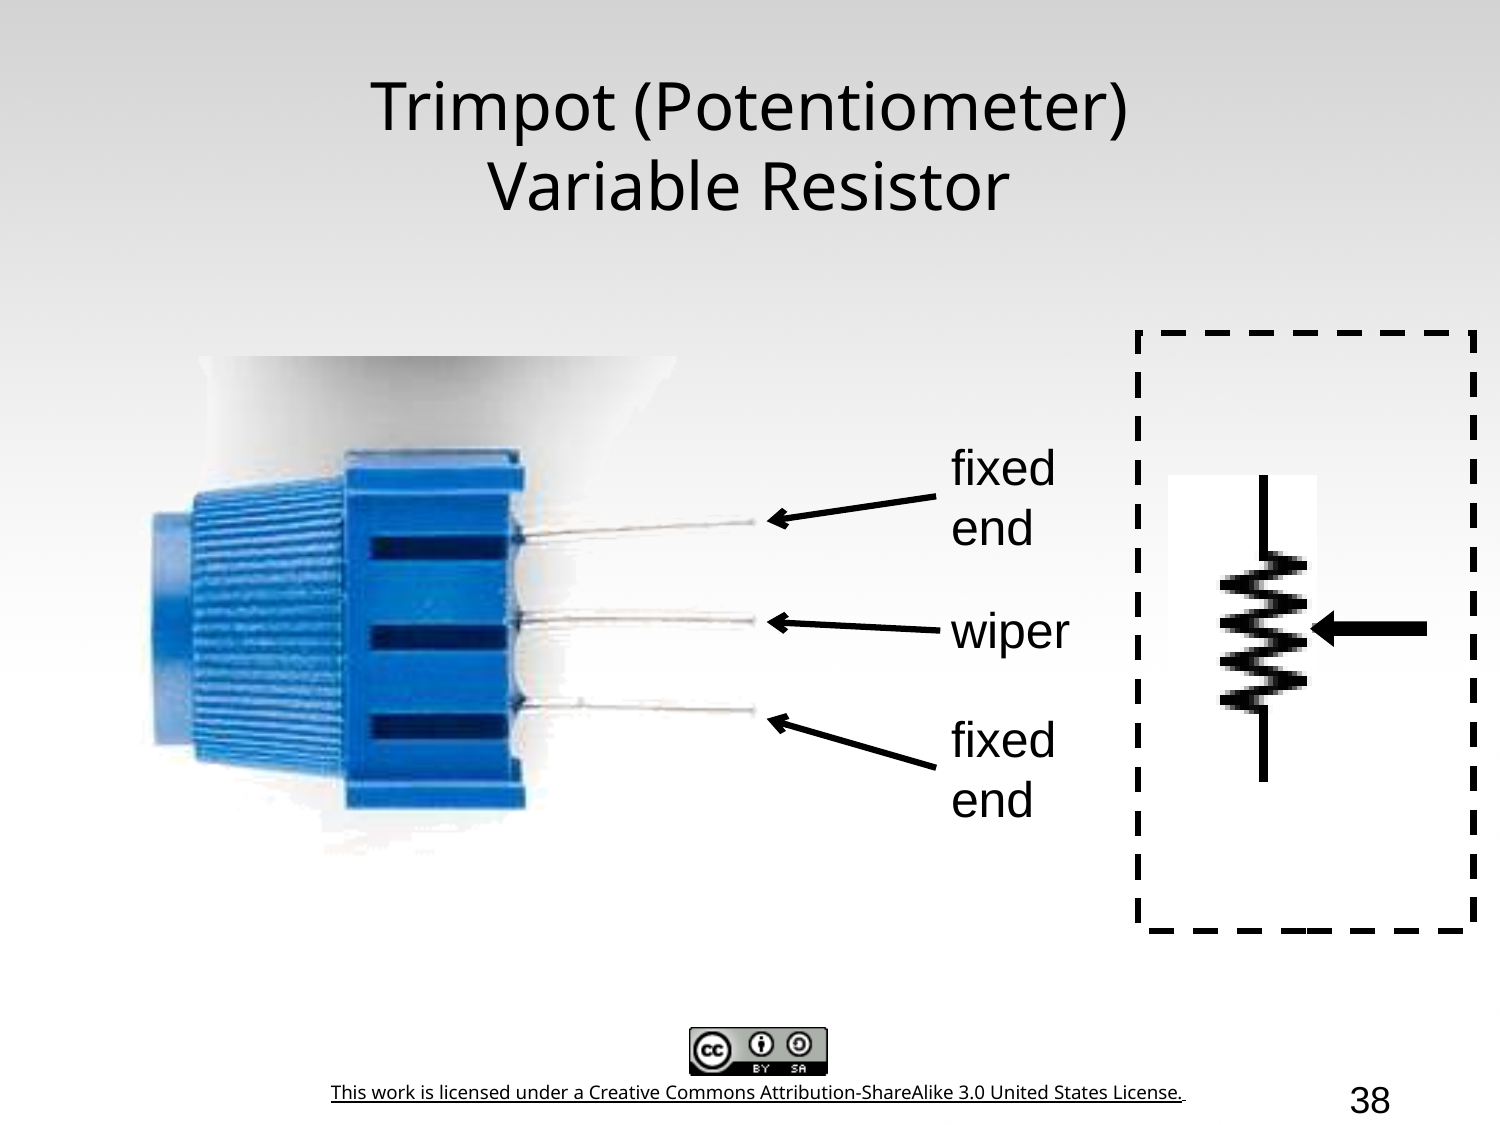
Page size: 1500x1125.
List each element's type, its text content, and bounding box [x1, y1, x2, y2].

text_box wiper [936, 590, 1168, 666]
picture [0, 0, 1500, 1125]
text_box fixed end [936, 428, 1169, 564]
title Trimpot (Potentiometer) Variable Resistor [112, 49, 1388, 238]
text_box fixed end [936, 699, 1169, 835]
text_box [766, 718, 937, 768]
text_box [766, 496, 936, 522]
text_box [766, 621, 941, 631]
